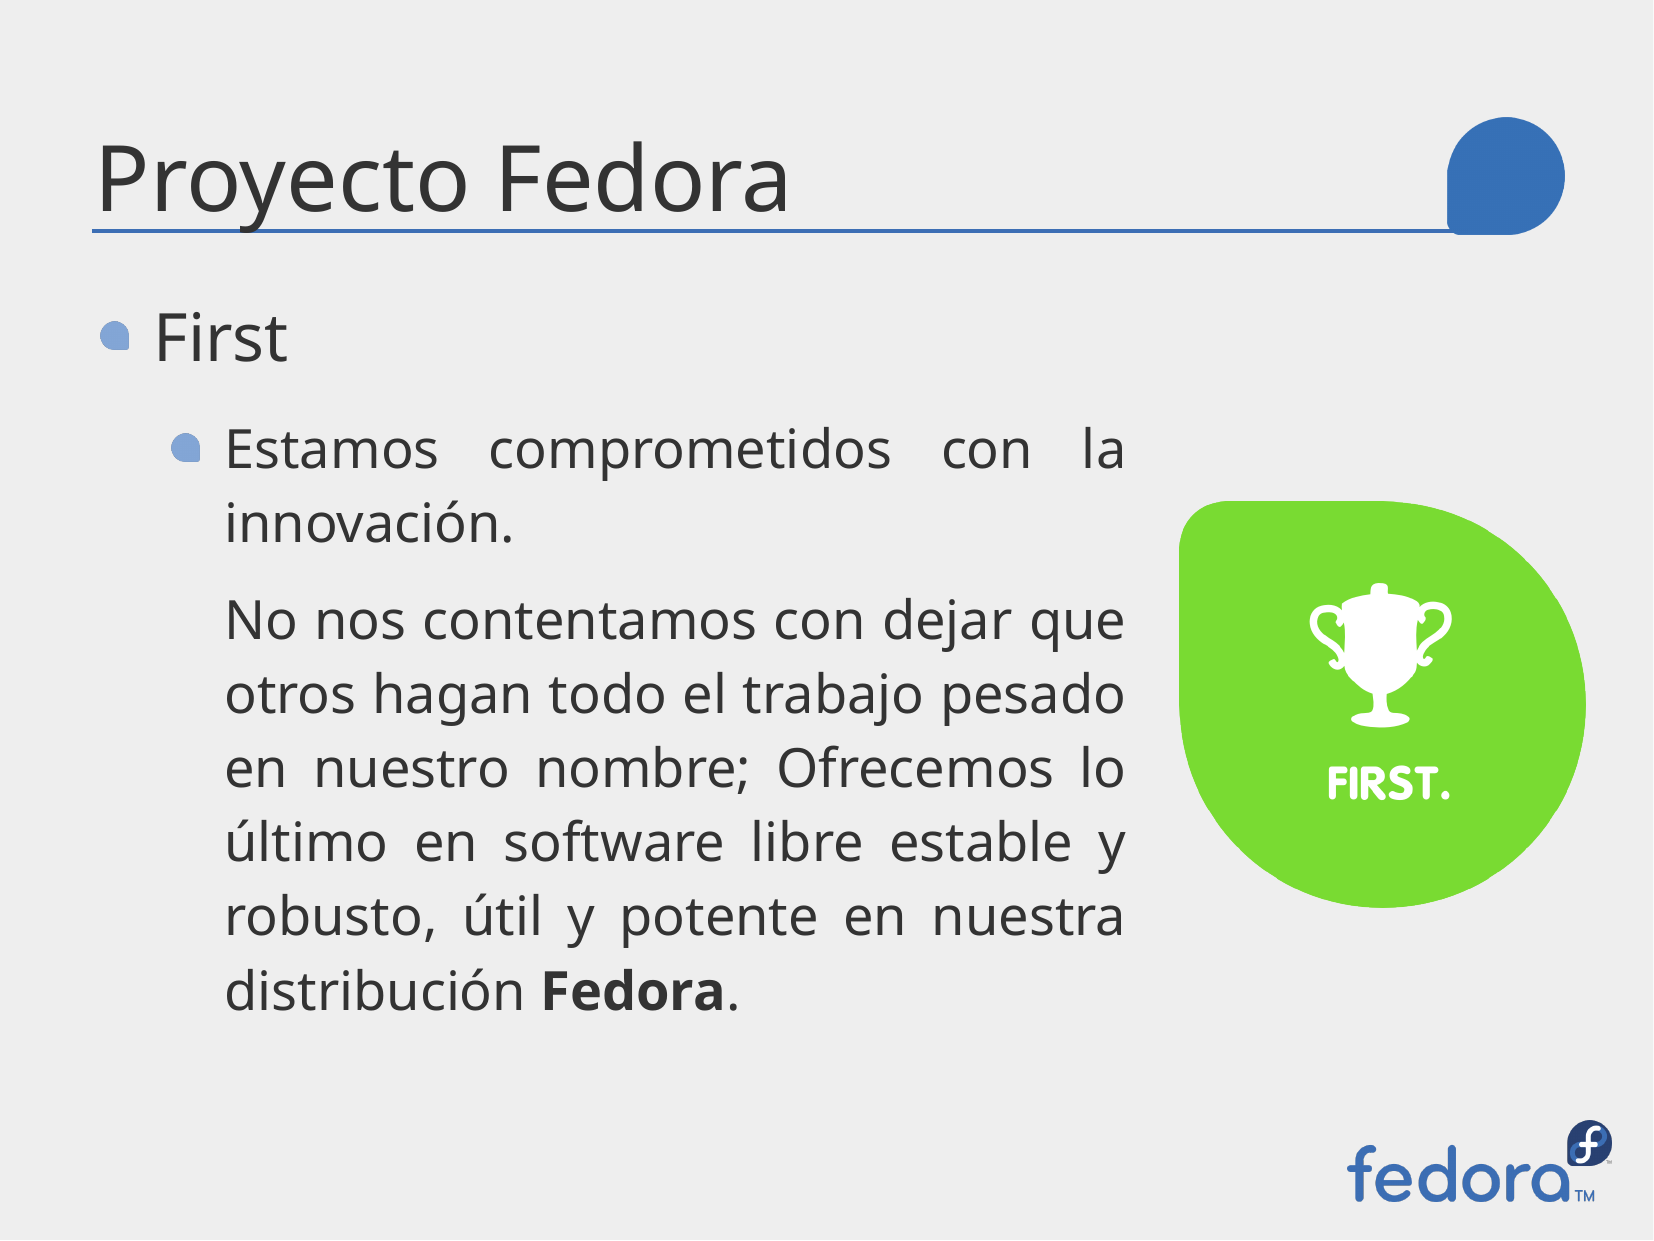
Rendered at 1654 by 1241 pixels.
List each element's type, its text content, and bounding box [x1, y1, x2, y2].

picture [1447, 117, 1565, 235]
picture [1347, 1120, 1612, 1202]
title Proyecto Fedora [94, 100, 1426, 251]
picture [1179, 501, 1586, 908]
list First Estamos comprometidos con la innovación. No nos contentamos con dejar que otros hagan todo el trabajo pesado en nuestro nombre; Ofrecemos lo último en software libre estable y robusto, útil y potente en nuestra distribución Fedora. [82, 290, 1128, 1094]
